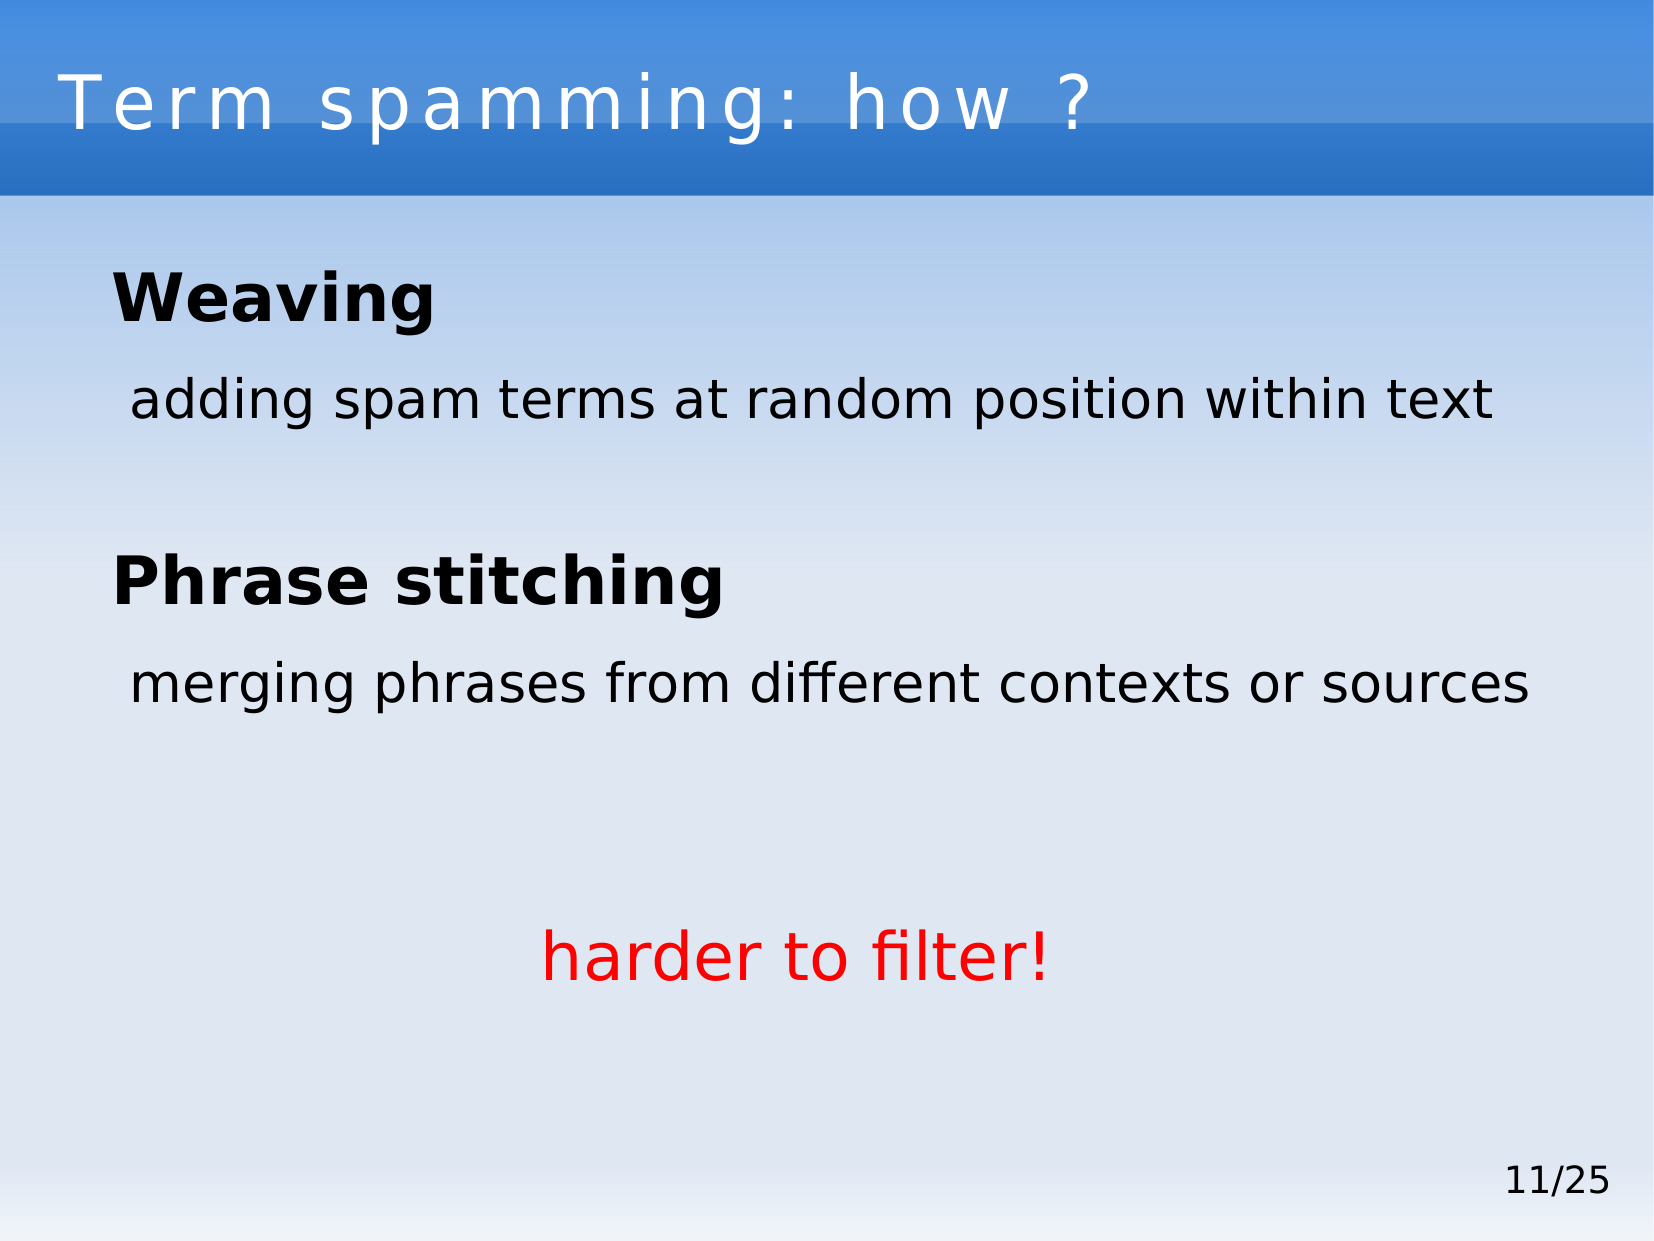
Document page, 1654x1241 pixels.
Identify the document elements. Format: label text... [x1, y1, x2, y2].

text_box merging phrases from different contexts or sources [129, 649, 1595, 718]
title Term spamming: how ? [59, 29, 1625, 178]
text_box Weaving [88, 247, 1601, 349]
text_box 11/25 [1455, 1151, 1627, 1210]
text_box Phrase stitching [88, 531, 1601, 633]
text_box adding spam terms at random position within text [129, 366, 1595, 435]
text_box harder to filter! [442, 911, 1152, 1004]
picture [0, 0, 1654, 1241]
